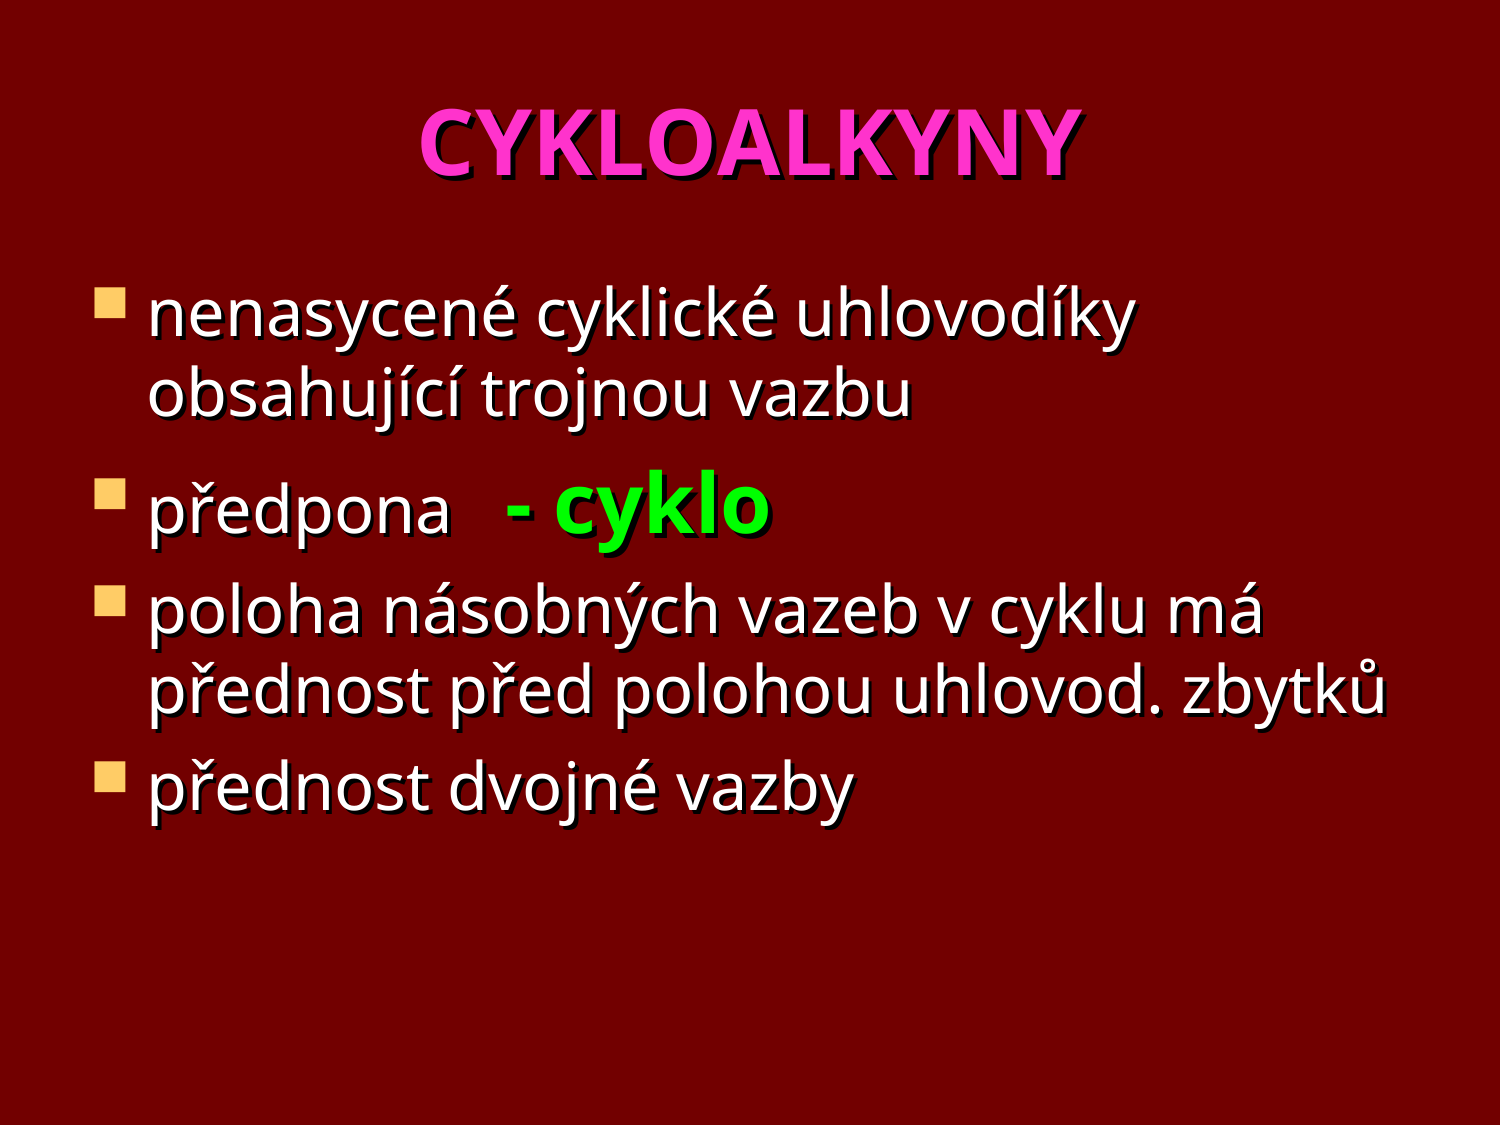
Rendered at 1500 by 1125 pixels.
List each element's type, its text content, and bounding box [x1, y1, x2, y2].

list nenasycené cyklické uhlovodíky obsahující trojnou vazbu předpona - cyklo poloha násobných vazeb v cyklu má přednost před polohou uhlovod. zbytků přednost dvojné vazby [75, 262, 1426, 1001]
title CYKLOALKYNY [75, 45, 1426, 233]
